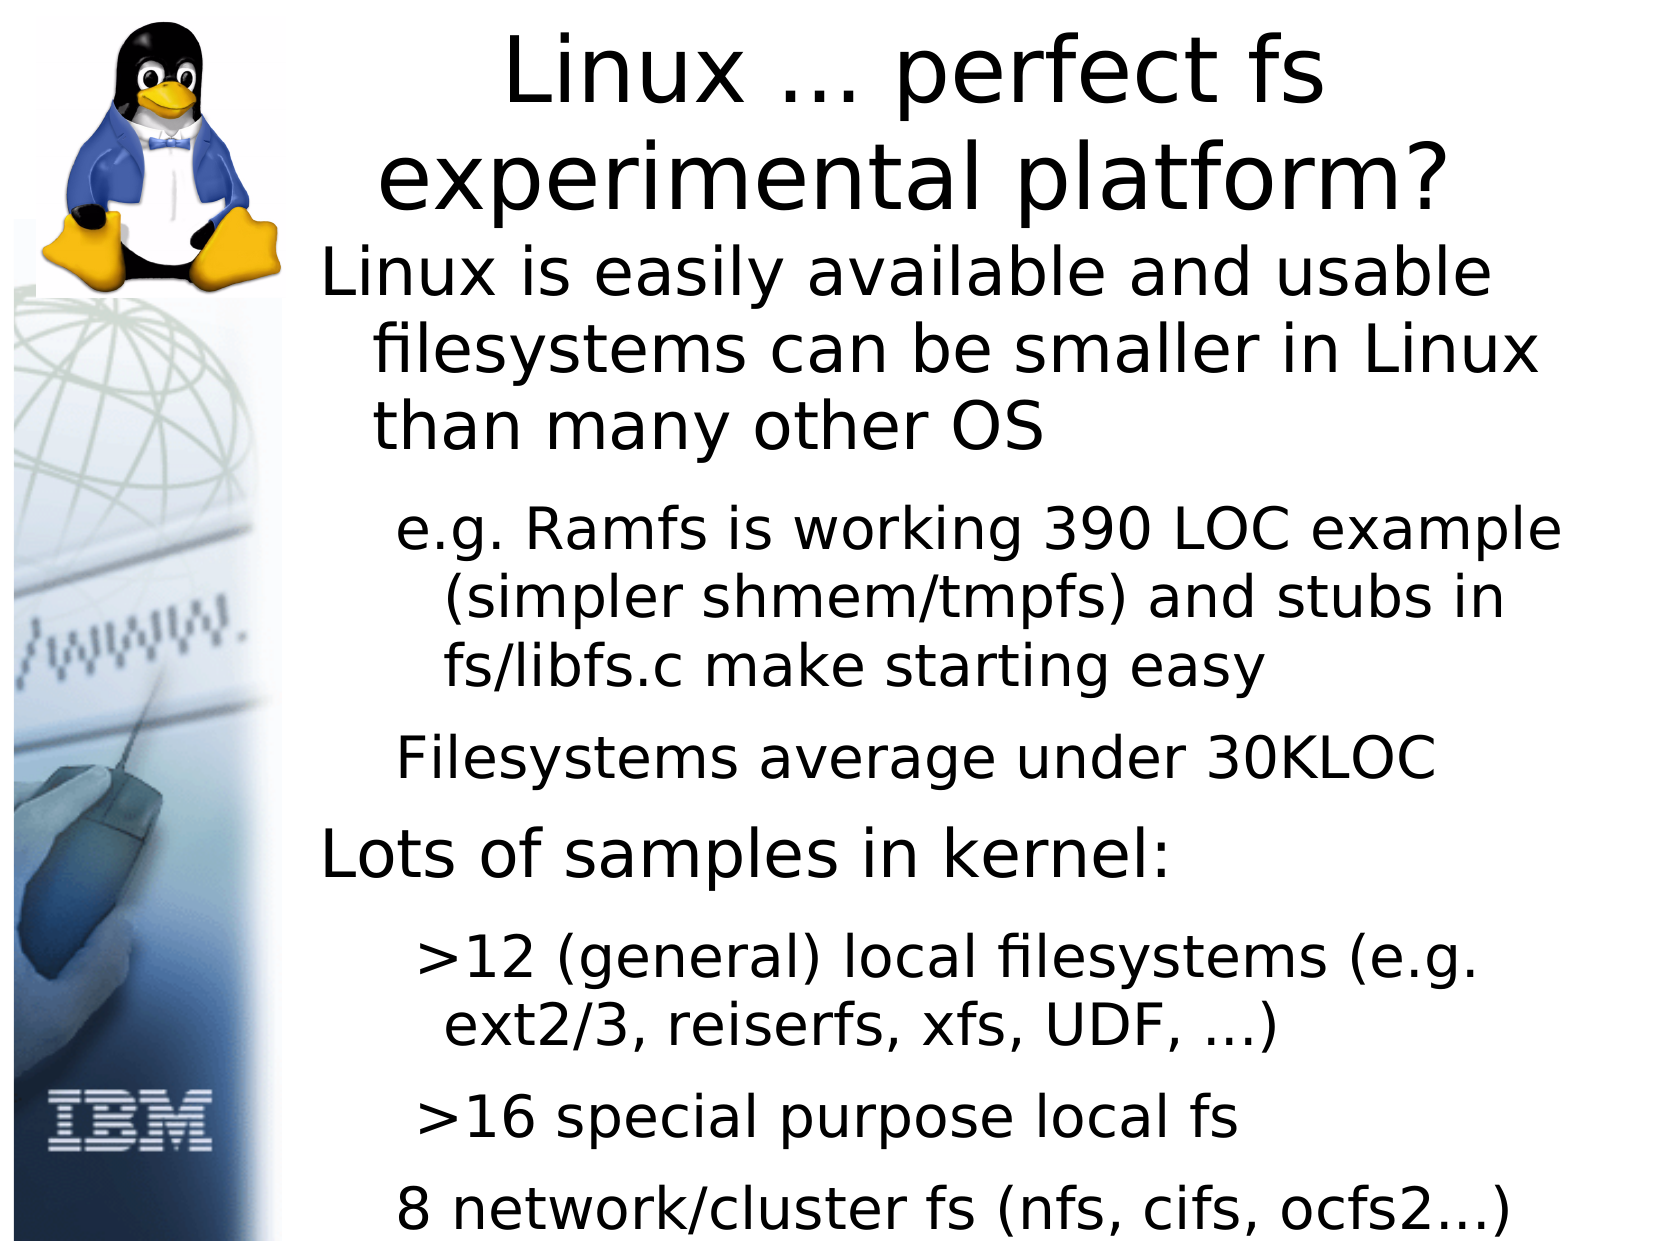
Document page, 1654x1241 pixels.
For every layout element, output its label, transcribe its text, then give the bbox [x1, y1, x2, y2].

list Linux is easily available and usable filesystems can be smaller in Linux than many other OS e.g. Ramfs is working 390 LOC example (simpler shmem/tmpfs) and stubs in fs/libfs.c make starting easy Filesystems average under 30KLOC Lots of samples in kernel: >12 (general) local filesystems (e.g. ext2/3, reiserfs, xfs, UDF, ...) >16 special purpose local fs 8 network/cluster fs (nfs, cifs, ocfs2...) [301, 234, 1590, 1241]
title Linux ... perfect fs experimental platform? [301, 17, 1528, 231]
